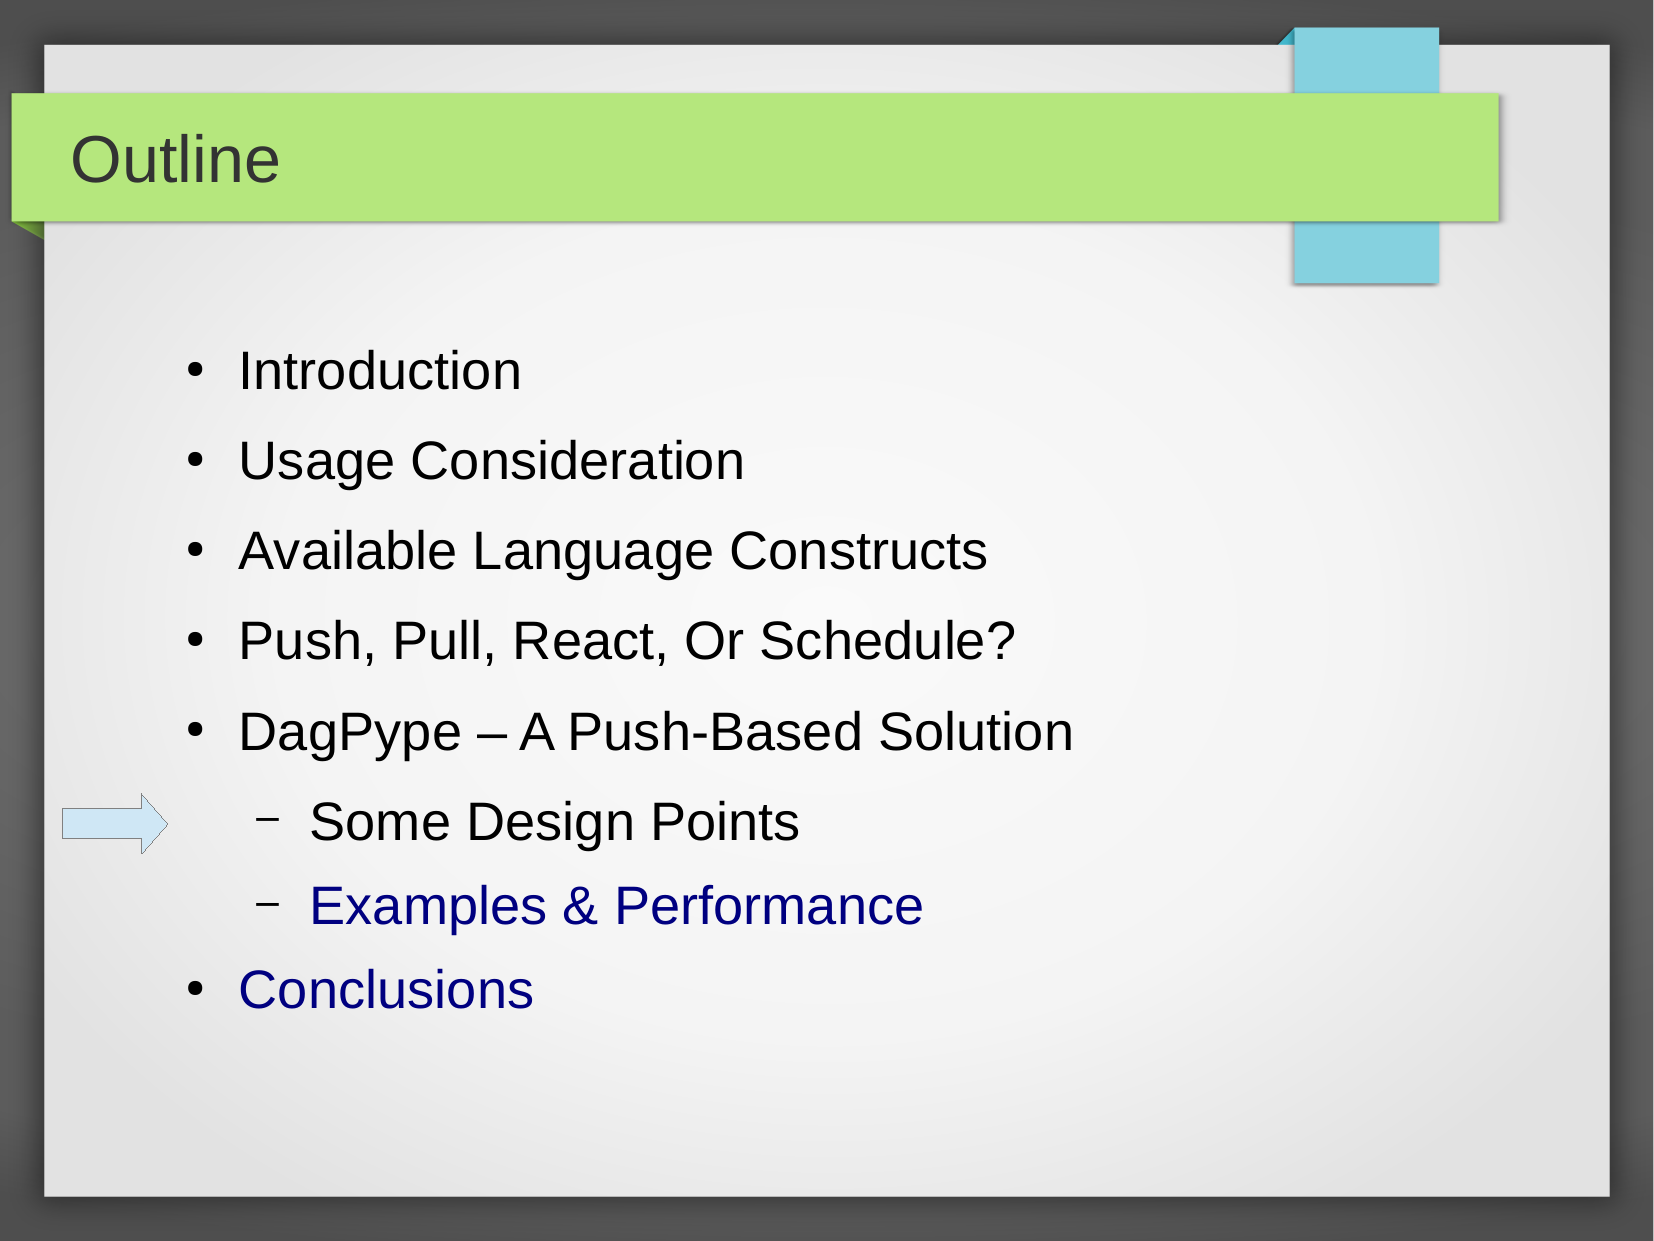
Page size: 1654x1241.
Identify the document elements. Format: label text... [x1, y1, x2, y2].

picture [0, 0, 1654, 1241]
list Introduction Usage Consideration Available Language Constructs Push, Pull, React, Or Schedule? DagPype – A Push-Based Solution Some Design Points Examples & Performance Conclusions [167, 340, 1623, 1060]
title Outline [70, 106, 1229, 213]
text_box [62, 793, 168, 854]
